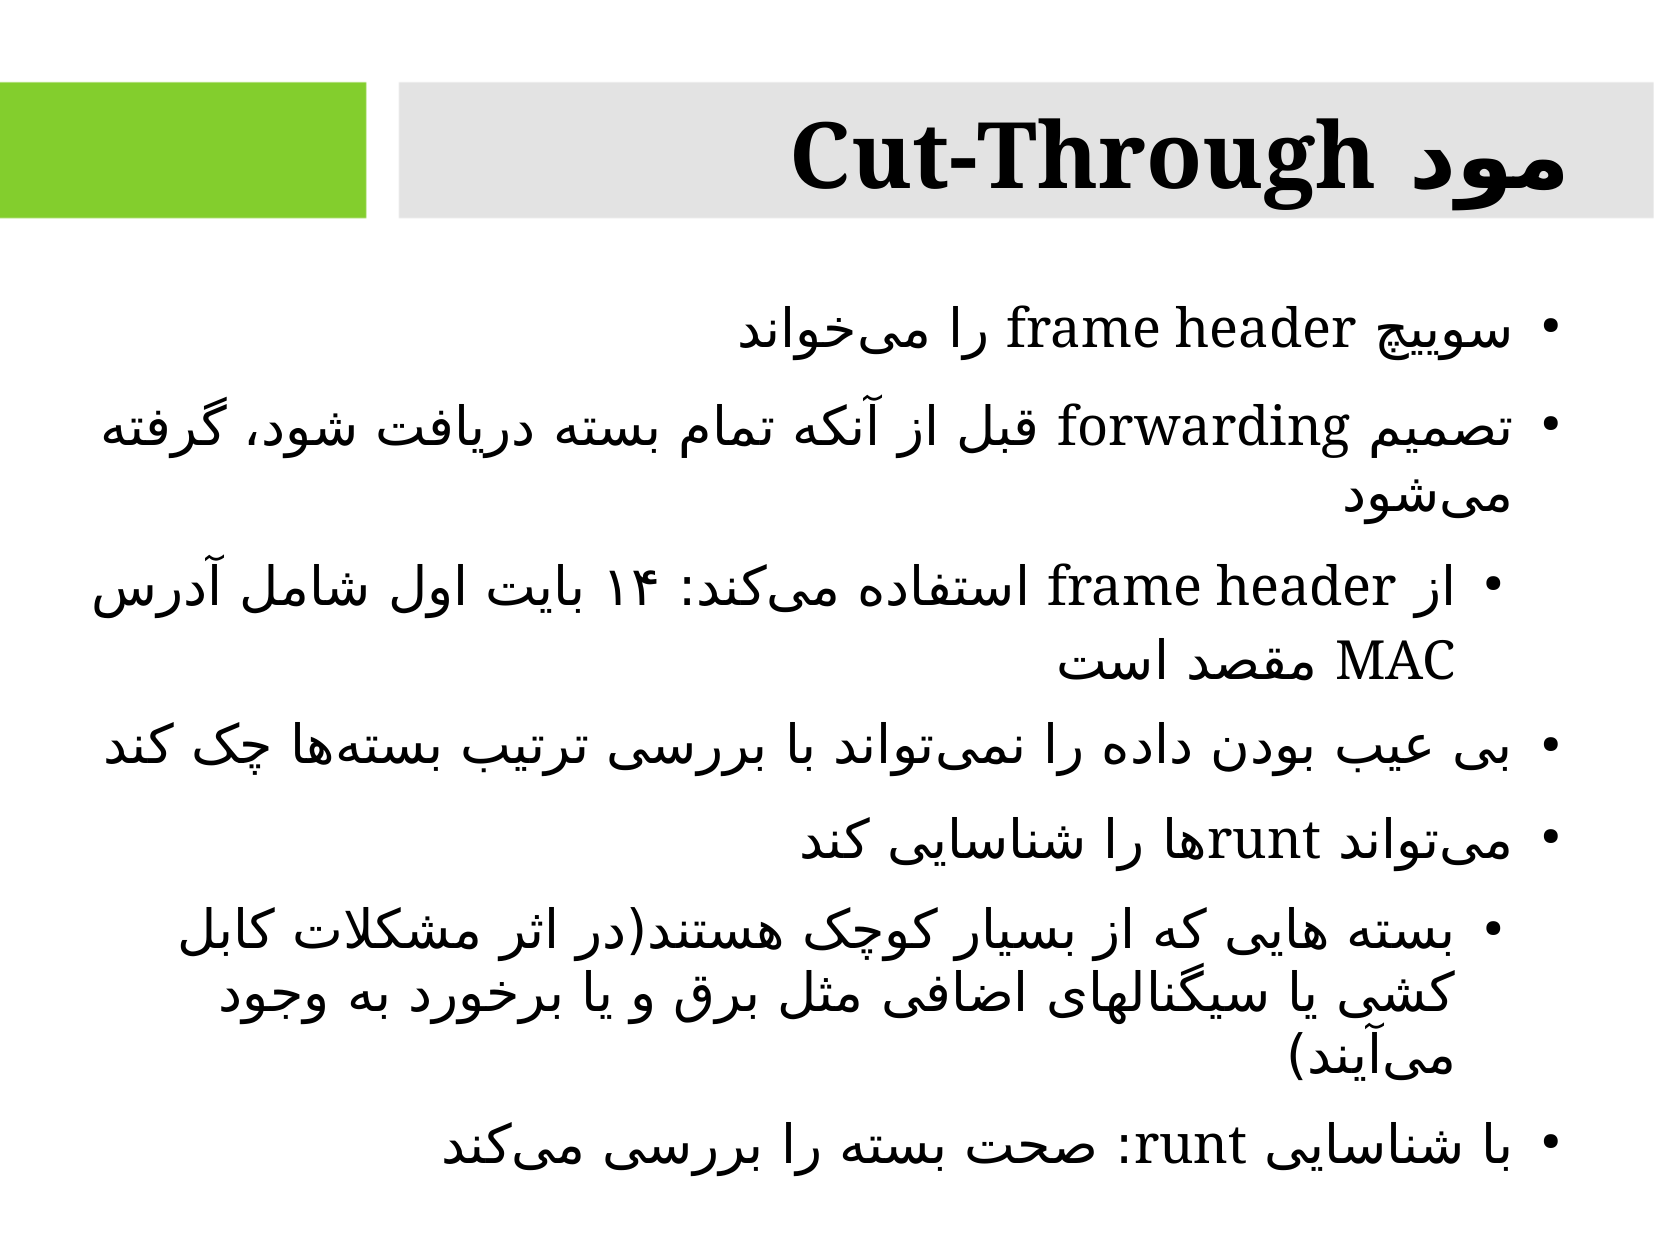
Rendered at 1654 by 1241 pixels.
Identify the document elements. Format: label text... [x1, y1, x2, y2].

list سوییچ frame header را می‌خواند تصمیم forwarding قبل از آنکه تمام بسته دریافت شود، گرفته می‌شود از frame header استفاده می‌کند: ۱۴ بایت اول شامل آدرس MAC مقصد است بی عیب بودن داده را نمی‌تواند با بررسی ترتیب بسته‌ها چک کند می‌تواند runtها را شناسایی کند بسته هایی که از بسیار کوچک هستند(در اثر مشکلات کابل کشی یا سیگنالهای اضافی مثل برق و یا برخورد به وجود می‌آیند) با شناسایی runt: صحت بسته را بررسی می‌کند [82, 290, 1571, 1182]
picture [0, 0, 1654, 1241]
title مود Cut-Through [82, 49, 1571, 257]
